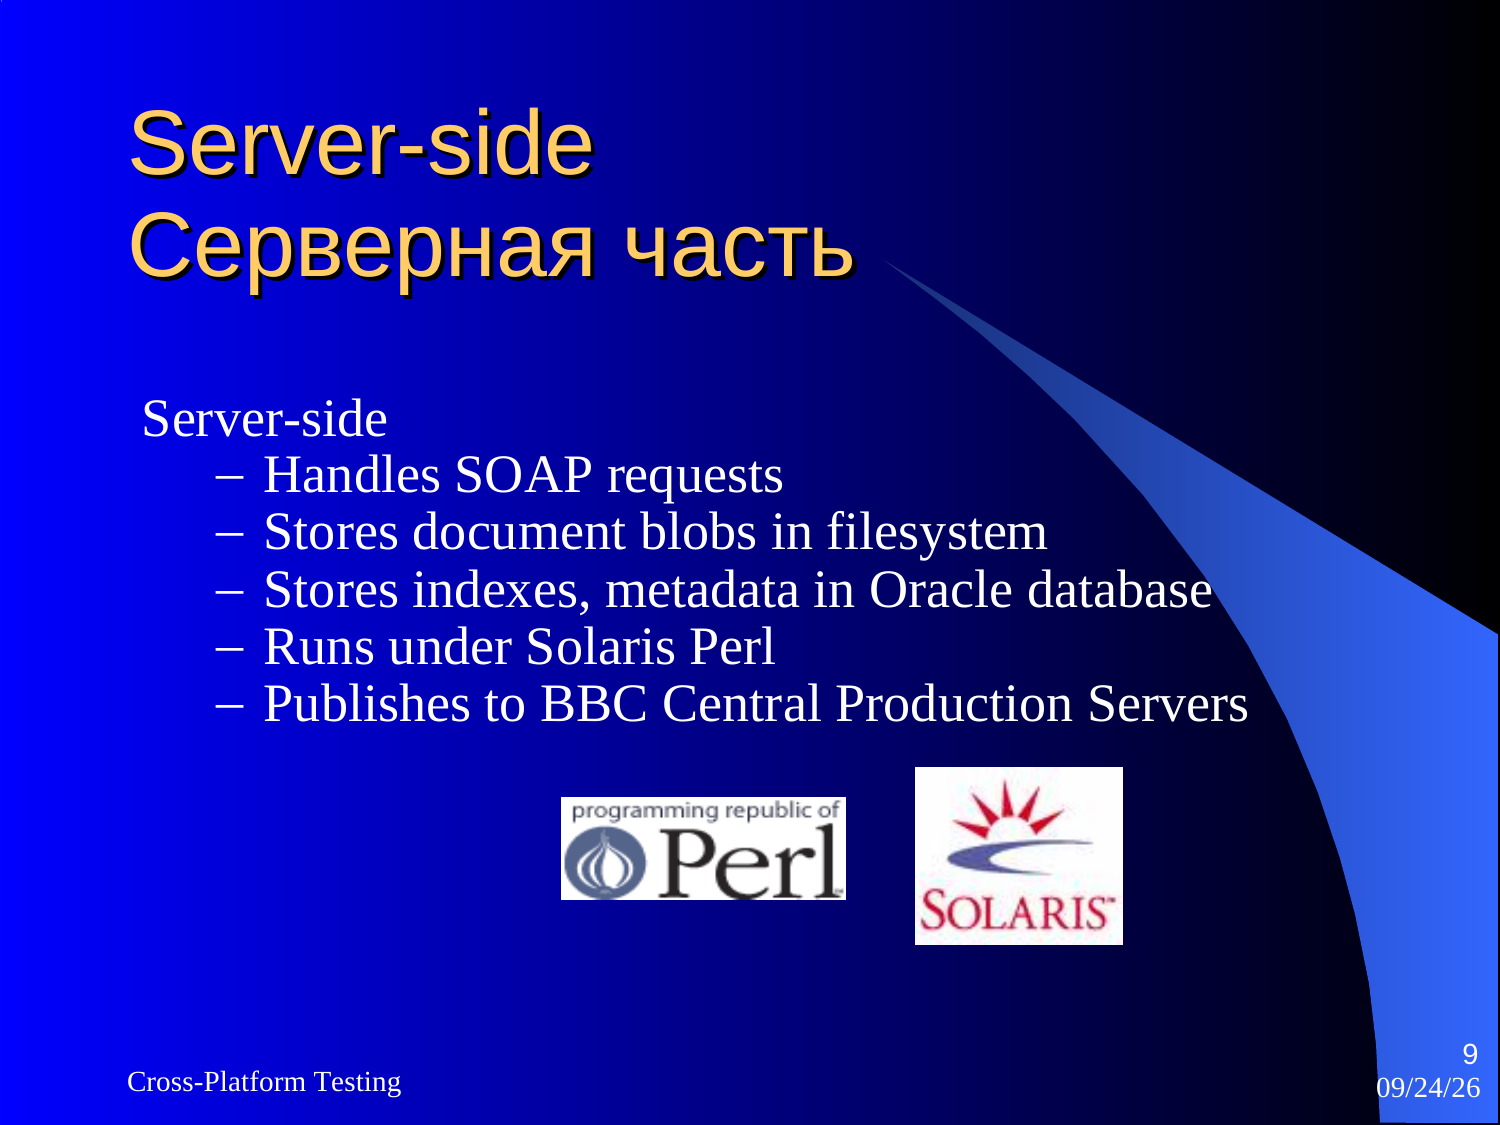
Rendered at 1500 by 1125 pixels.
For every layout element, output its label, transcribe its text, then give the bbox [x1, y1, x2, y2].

list Server-side Handles SOAP requests Stores document blobs in filesystem Stores indexes, metadata in Oracle database Runs under Solaris Perl Publishes to BBC Central Production Servers [111, 324, 1387, 1001]
picture [561, 797, 846, 900]
picture [915, 767, 1123, 945]
title Server-side Серверная часть [111, 83, 1438, 304]
